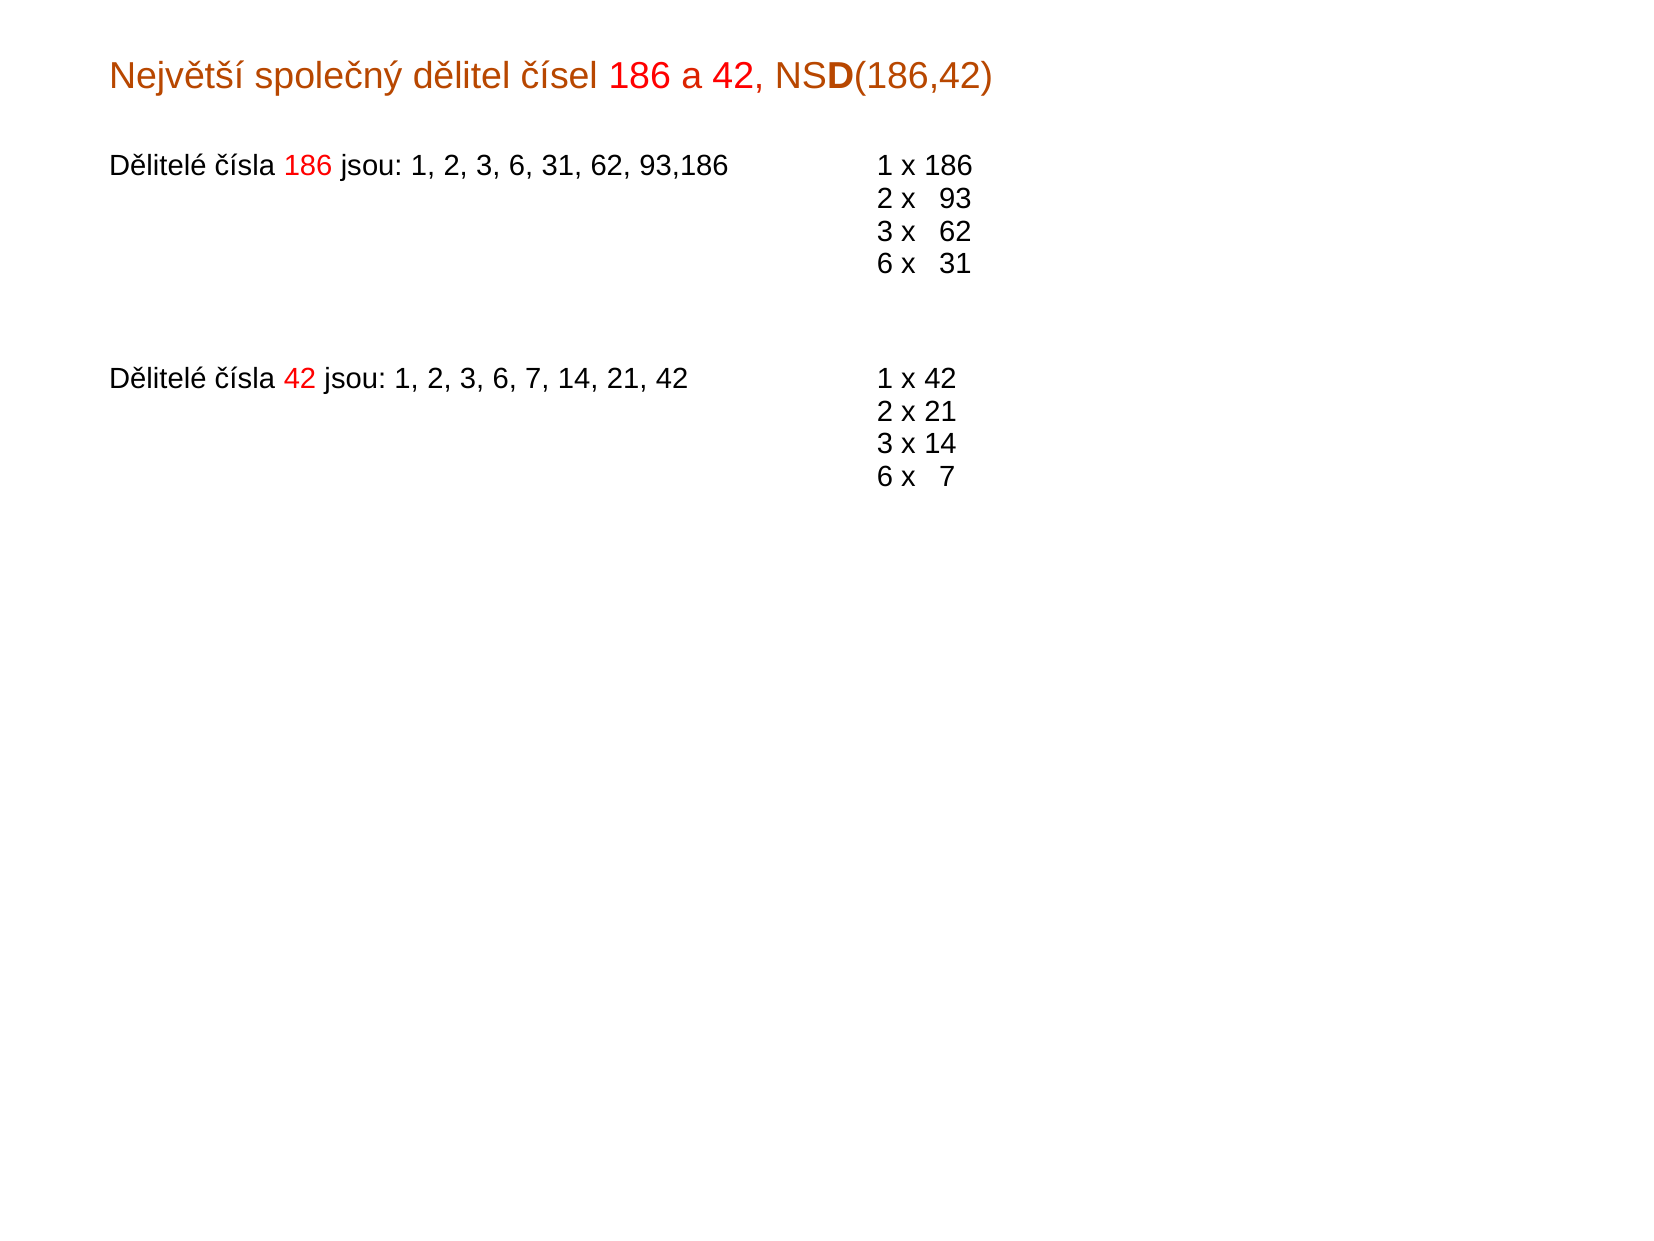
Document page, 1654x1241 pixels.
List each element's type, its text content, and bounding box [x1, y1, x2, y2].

text_box Dělitelé čísla 186 jsou: 1, 2, 3, 6, 31, 62, 93,186 [94, 141, 756, 190]
text_box Největší společný dělitel čísel 186 a 42, NSD(186,42) [94, 47, 1607, 142]
text_box Dělitelé čísla 42 jsou: 1, 2, 3, 6, 7, 14, 21, 42 [94, 354, 756, 402]
text_box 1 x 186 2 x x93 3 x x62 6 x x31 [862, 141, 1004, 343]
text_box 1 x 42 2 x 21 3 x 14 6 x x7 [862, 354, 1004, 556]
